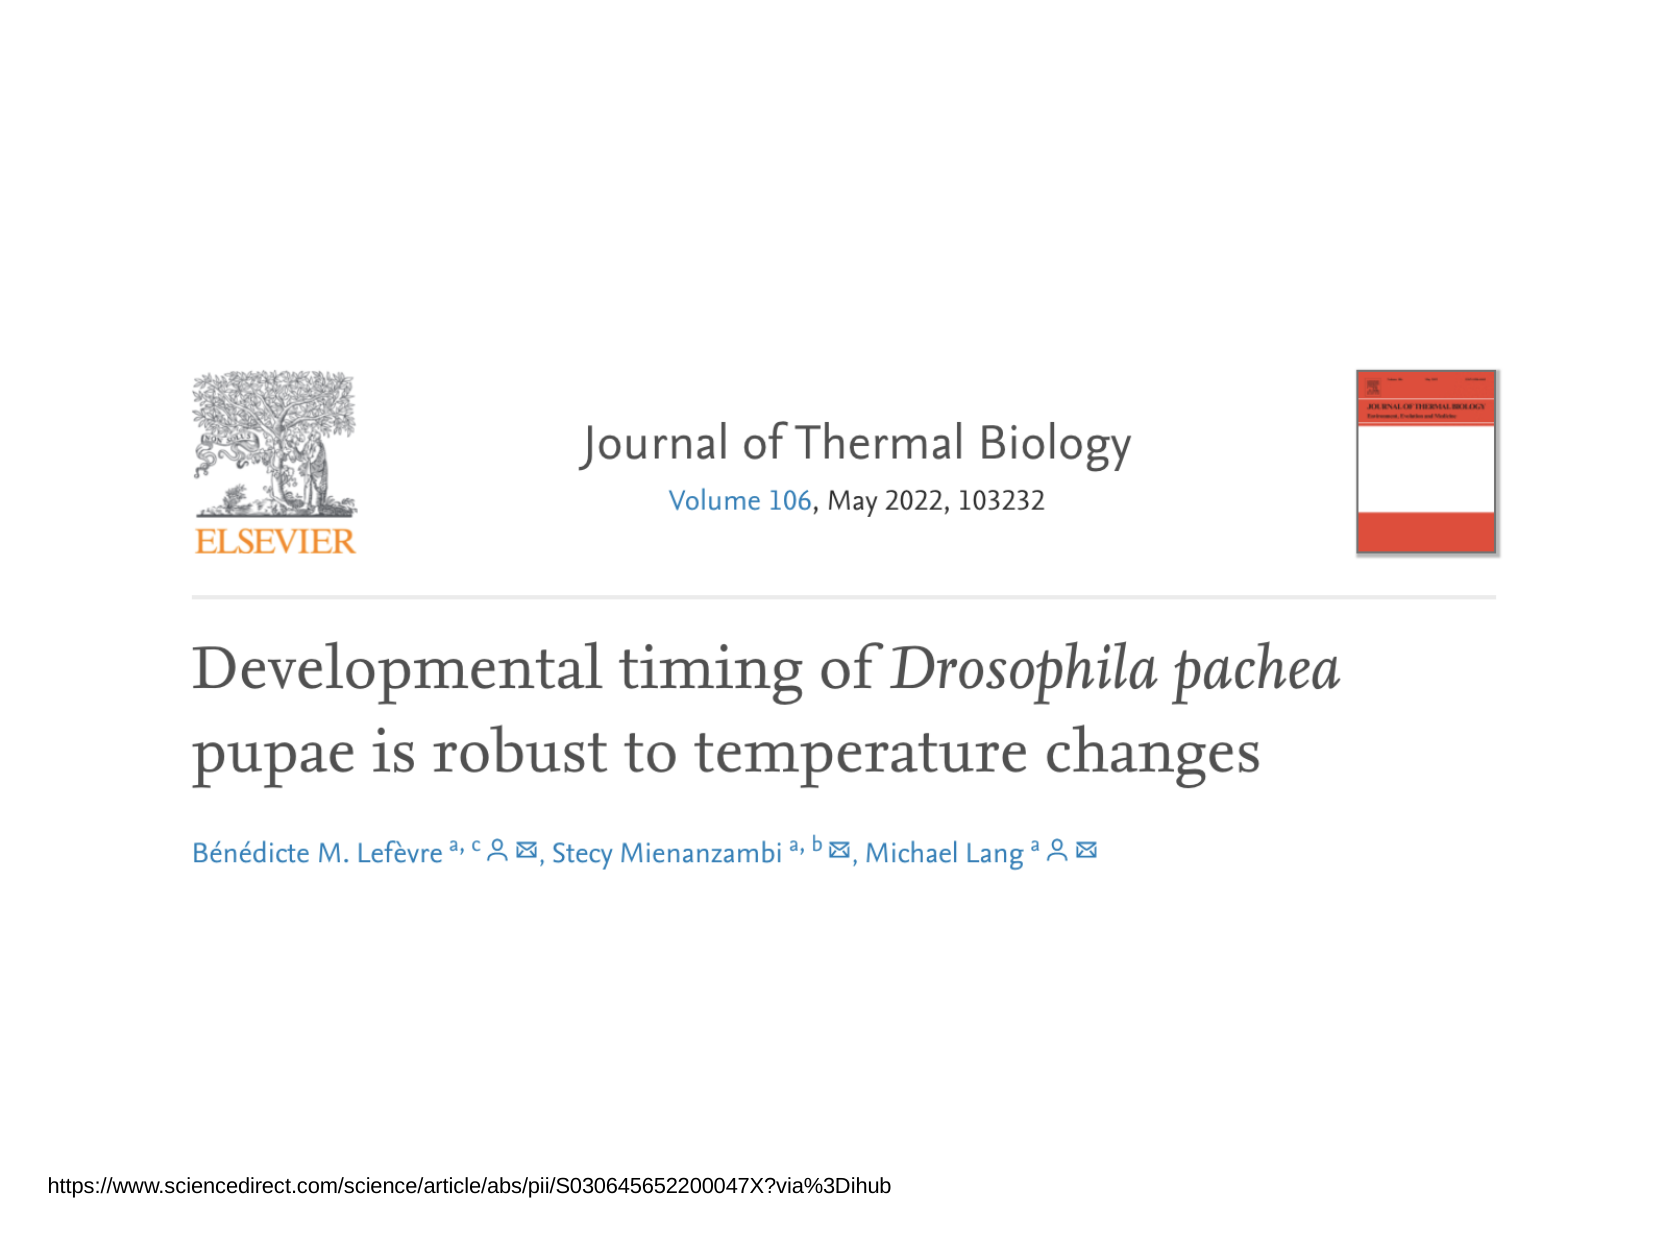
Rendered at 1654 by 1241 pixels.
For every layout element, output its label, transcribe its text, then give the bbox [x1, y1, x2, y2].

picture [169, 349, 1518, 905]
text_box https://www.sciencedirect.com/science/article/abs/pii/S030645652200047X?via%3Dihub [32, 1166, 1523, 1224]
